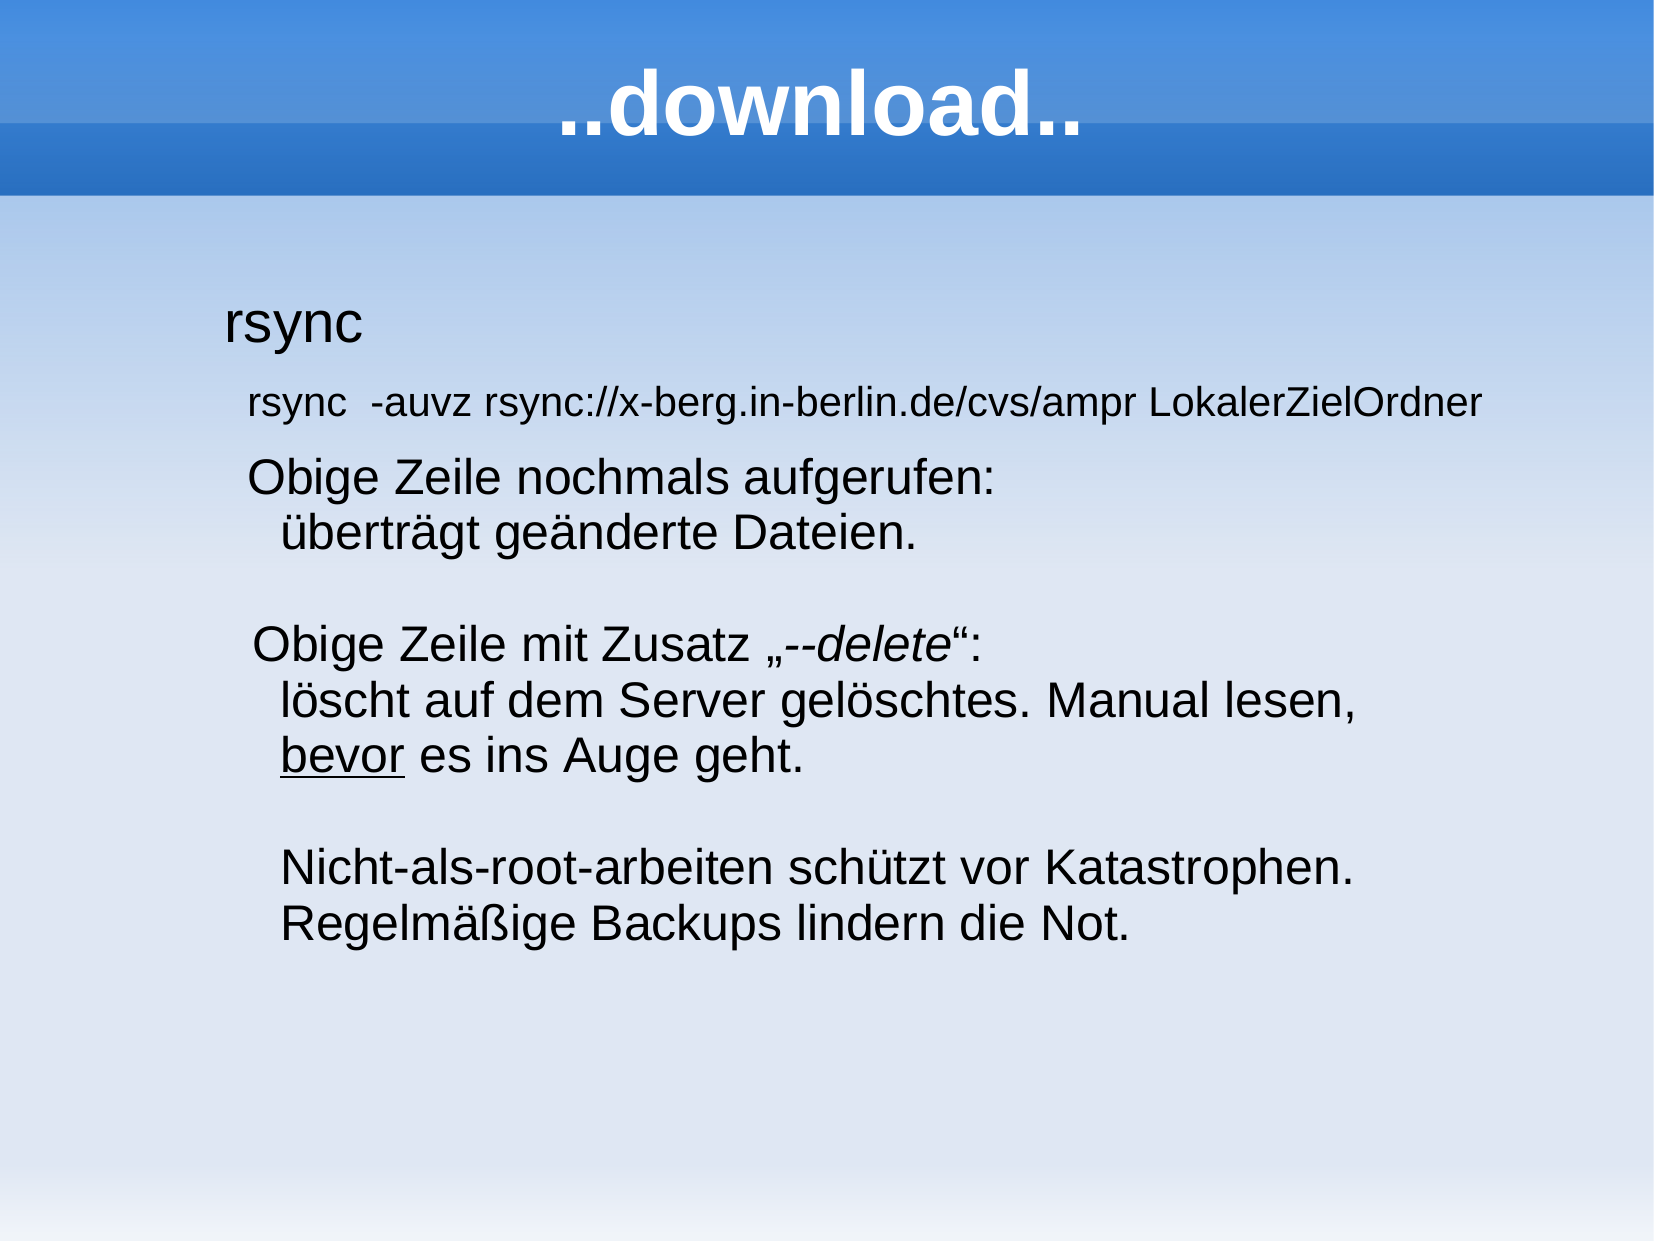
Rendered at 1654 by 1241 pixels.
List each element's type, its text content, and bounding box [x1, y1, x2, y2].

list rsync rsync -auvz rsync://x-berg.in-berlin.de/cvs/ampr LokalerZielOrdner Obige Zeile nochmals aufgerufen: überträgt geänderte Dateien. Obige Zeile mit Zusatz „--delete“: löscht auf dem Server gelöschtes. Manual lesen, bevor es ins Auge geht. Nicht-als-root-arbeiten schützt vor Katastrophen. Regelmäßige Backups lindern die Not. [82, 290, 1571, 1094]
title ..download.. [76, 7, 1565, 200]
picture [0, 0, 1654, 1241]
